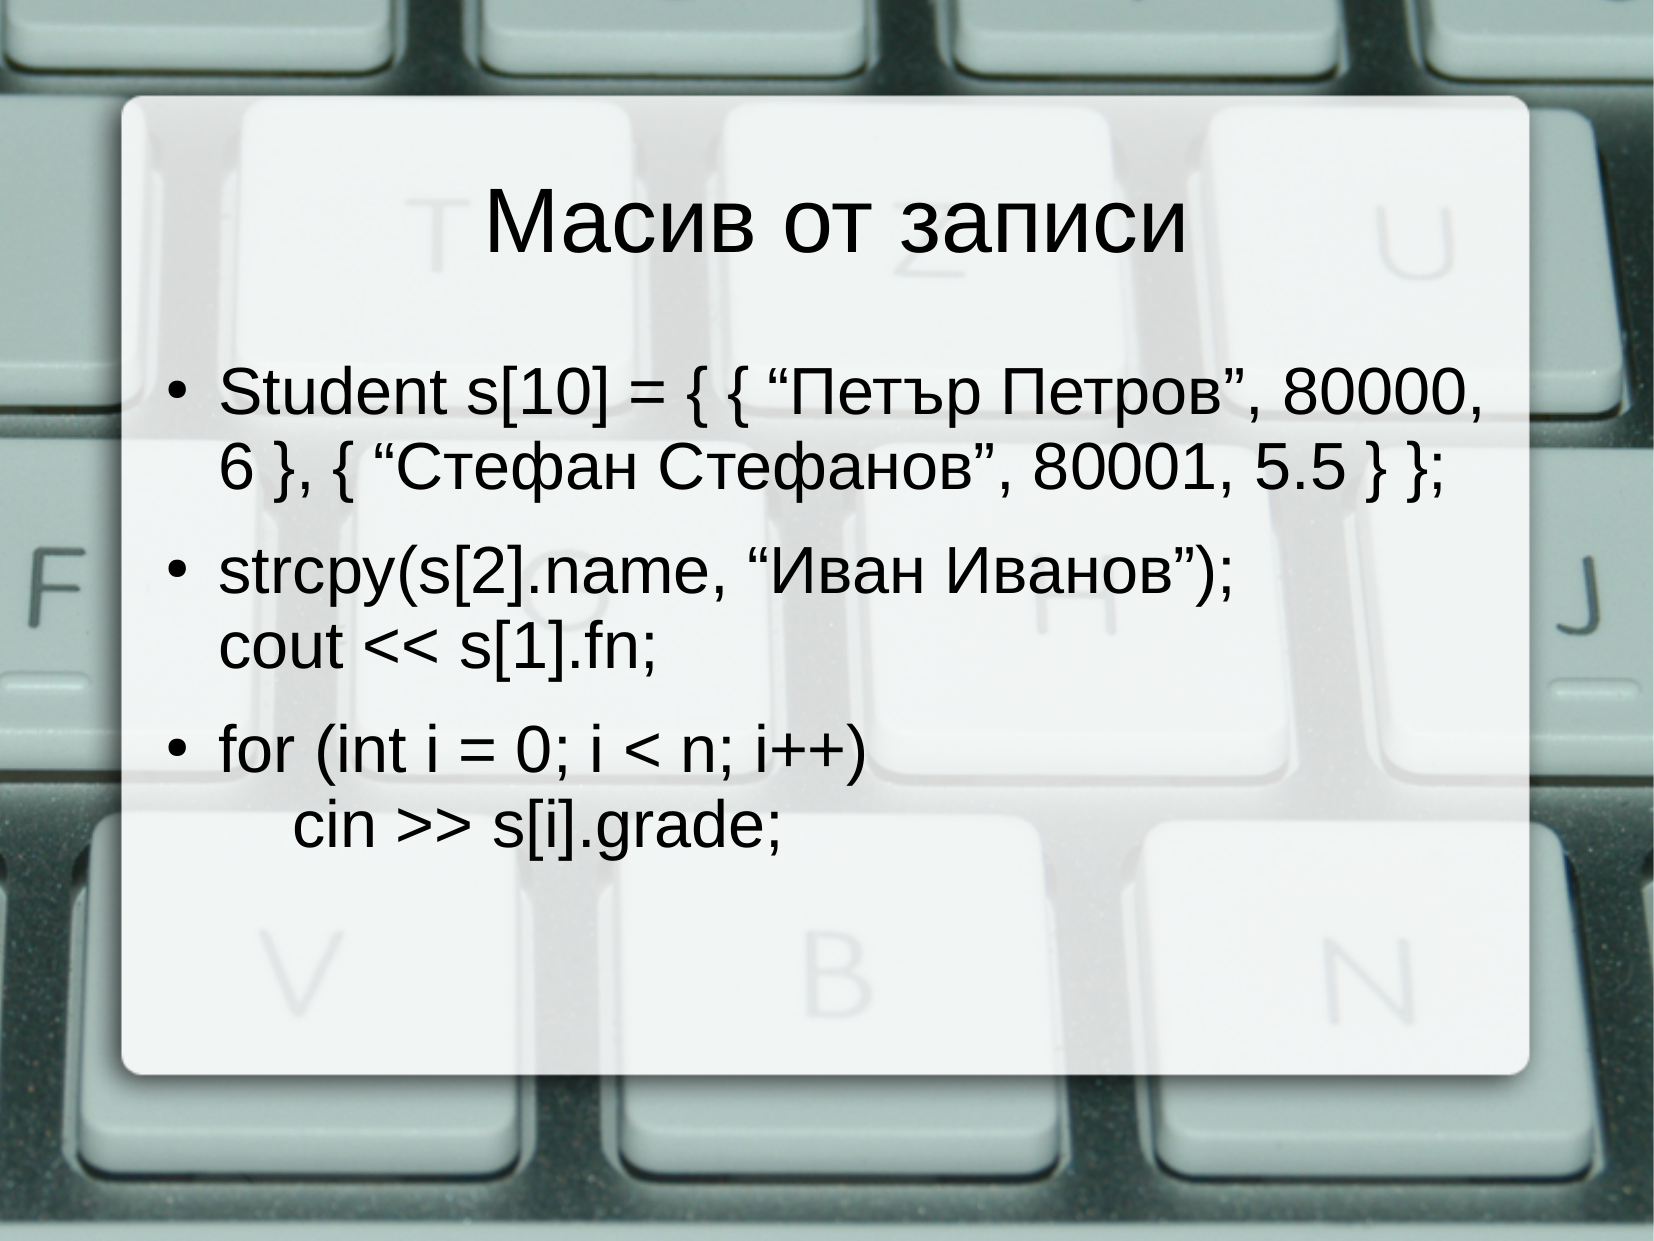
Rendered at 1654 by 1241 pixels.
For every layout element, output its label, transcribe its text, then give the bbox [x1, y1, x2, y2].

list Student s[10] = { { “Петър Петров”, 80000, 6 }, { “Стефан Стефанов”, 80001, 5.5 } }; strcpy(s[2].name, “Иван Иванов”); cout << s[1].fn; for (int i = 0; i < n; i++) cin >> s[i].grade; [147, 354, 1506, 1074]
picture [0, 0, 1654, 1241]
title Масив от записи [135, 117, 1506, 325]
